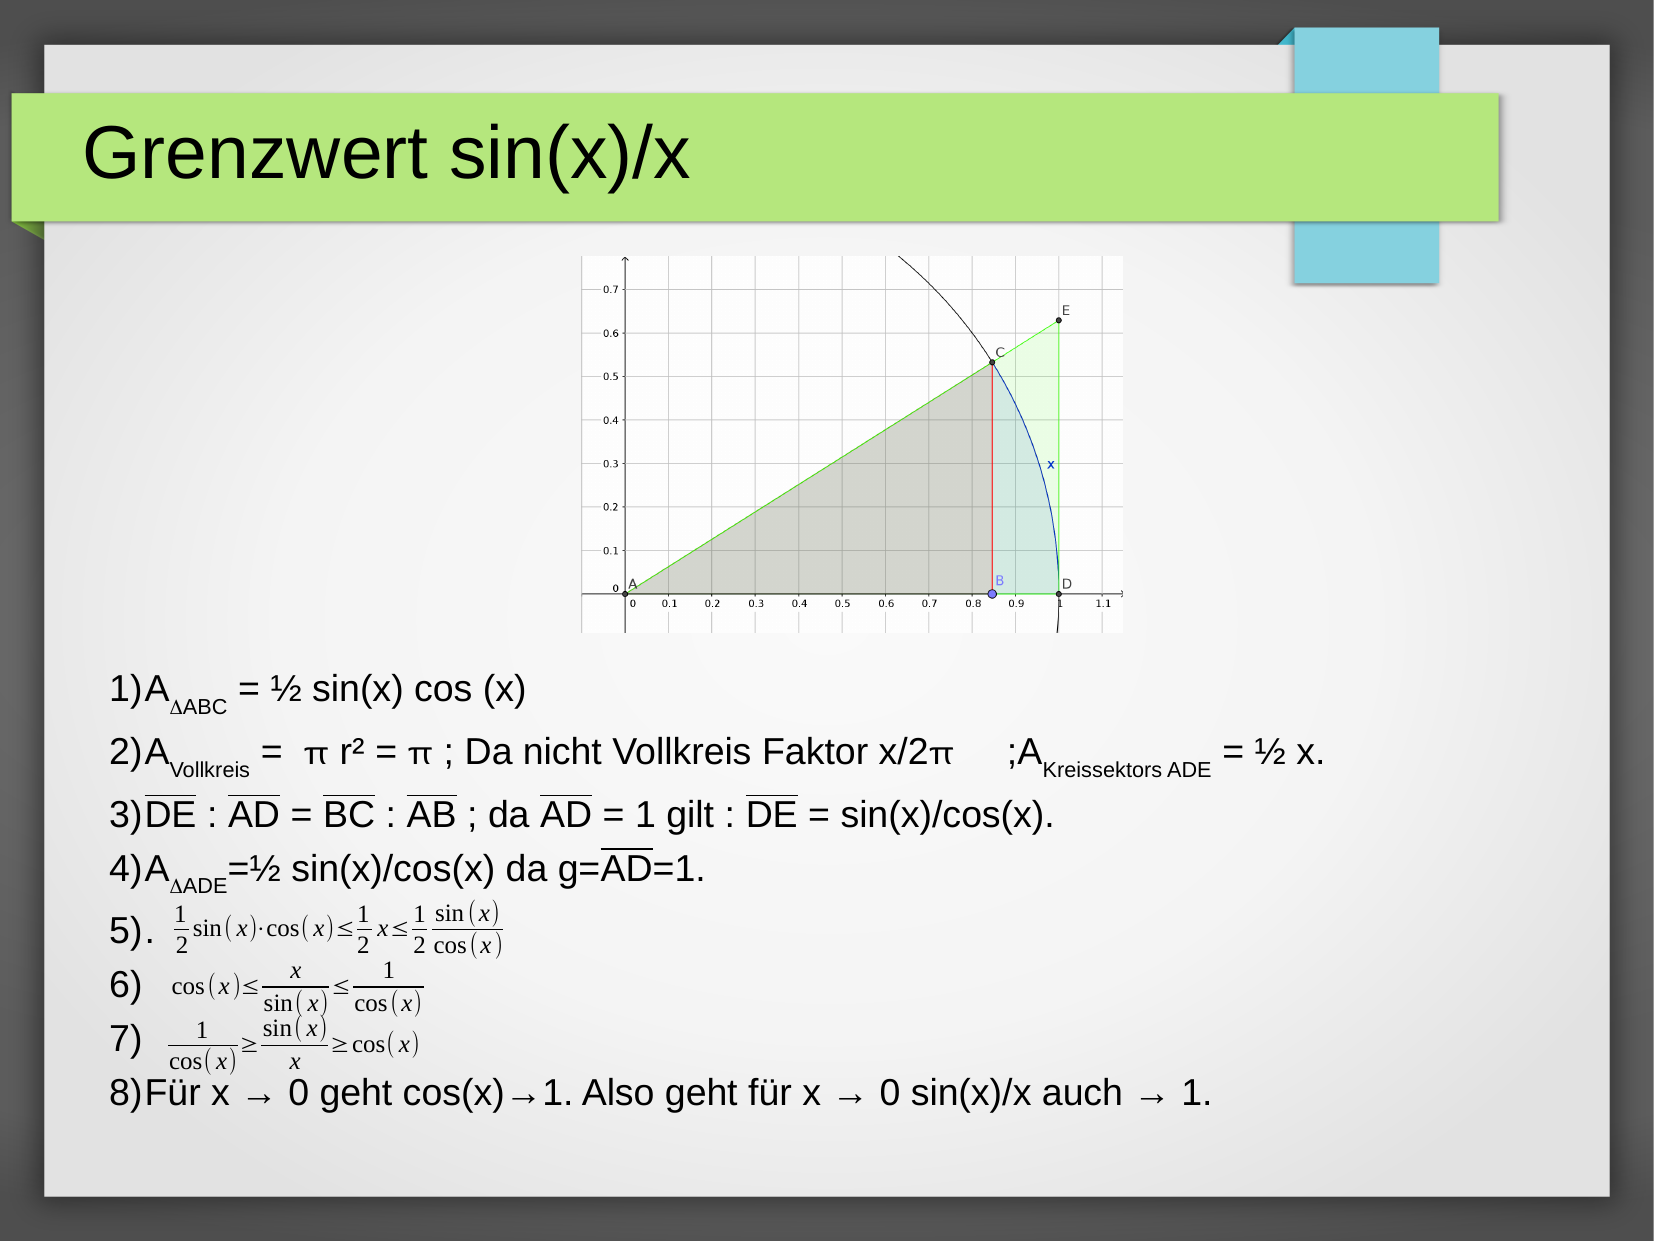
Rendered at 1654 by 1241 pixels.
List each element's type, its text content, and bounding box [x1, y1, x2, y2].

chart [159, 897, 510, 1078]
chart [773, 593, 892, 653]
text_box AΔABC = ½ sin(x) cos (x) AVollkreis =  r² =  ; Da nicht Vollkreis Faktor x/2 ;AKreissektors ADE = ½ x. DE : AD = BC : AB ; da AD = 1 gilt : DE = sin(x)/cos(x). AΔADE=½ sin(x)/cos(x) da g=AD=1. . Für x → 0 geht cos(x)→1. Also geht für x → 0 sin(x)/x auch → 1. [94, 660, 1571, 1182]
picture [0, 0, 1654, 1241]
title Grenzwert sin(x)/x [82, 49, 1571, 257]
